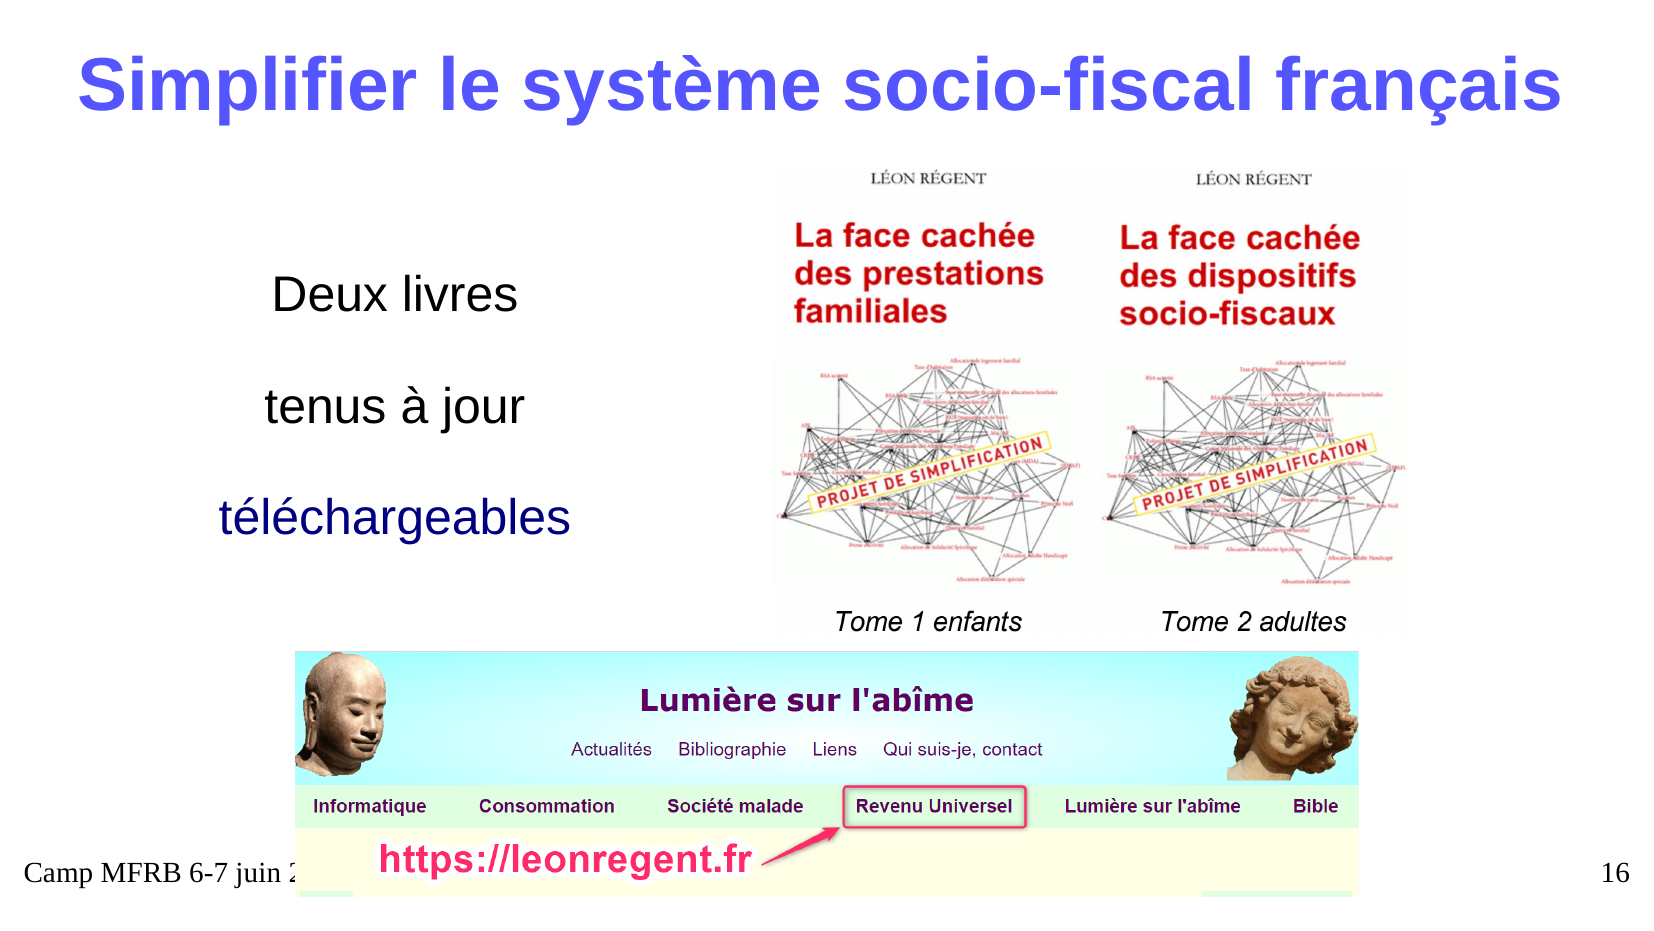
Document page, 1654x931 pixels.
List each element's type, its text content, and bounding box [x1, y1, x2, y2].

title Simplifier le système socio-fiscal français [76, 0, 1565, 169]
picture [295, 651, 1359, 898]
picture [773, 165, 1411, 638]
subtitle Deux livres tenus à jour téléchargeables [151, 199, 640, 613]
